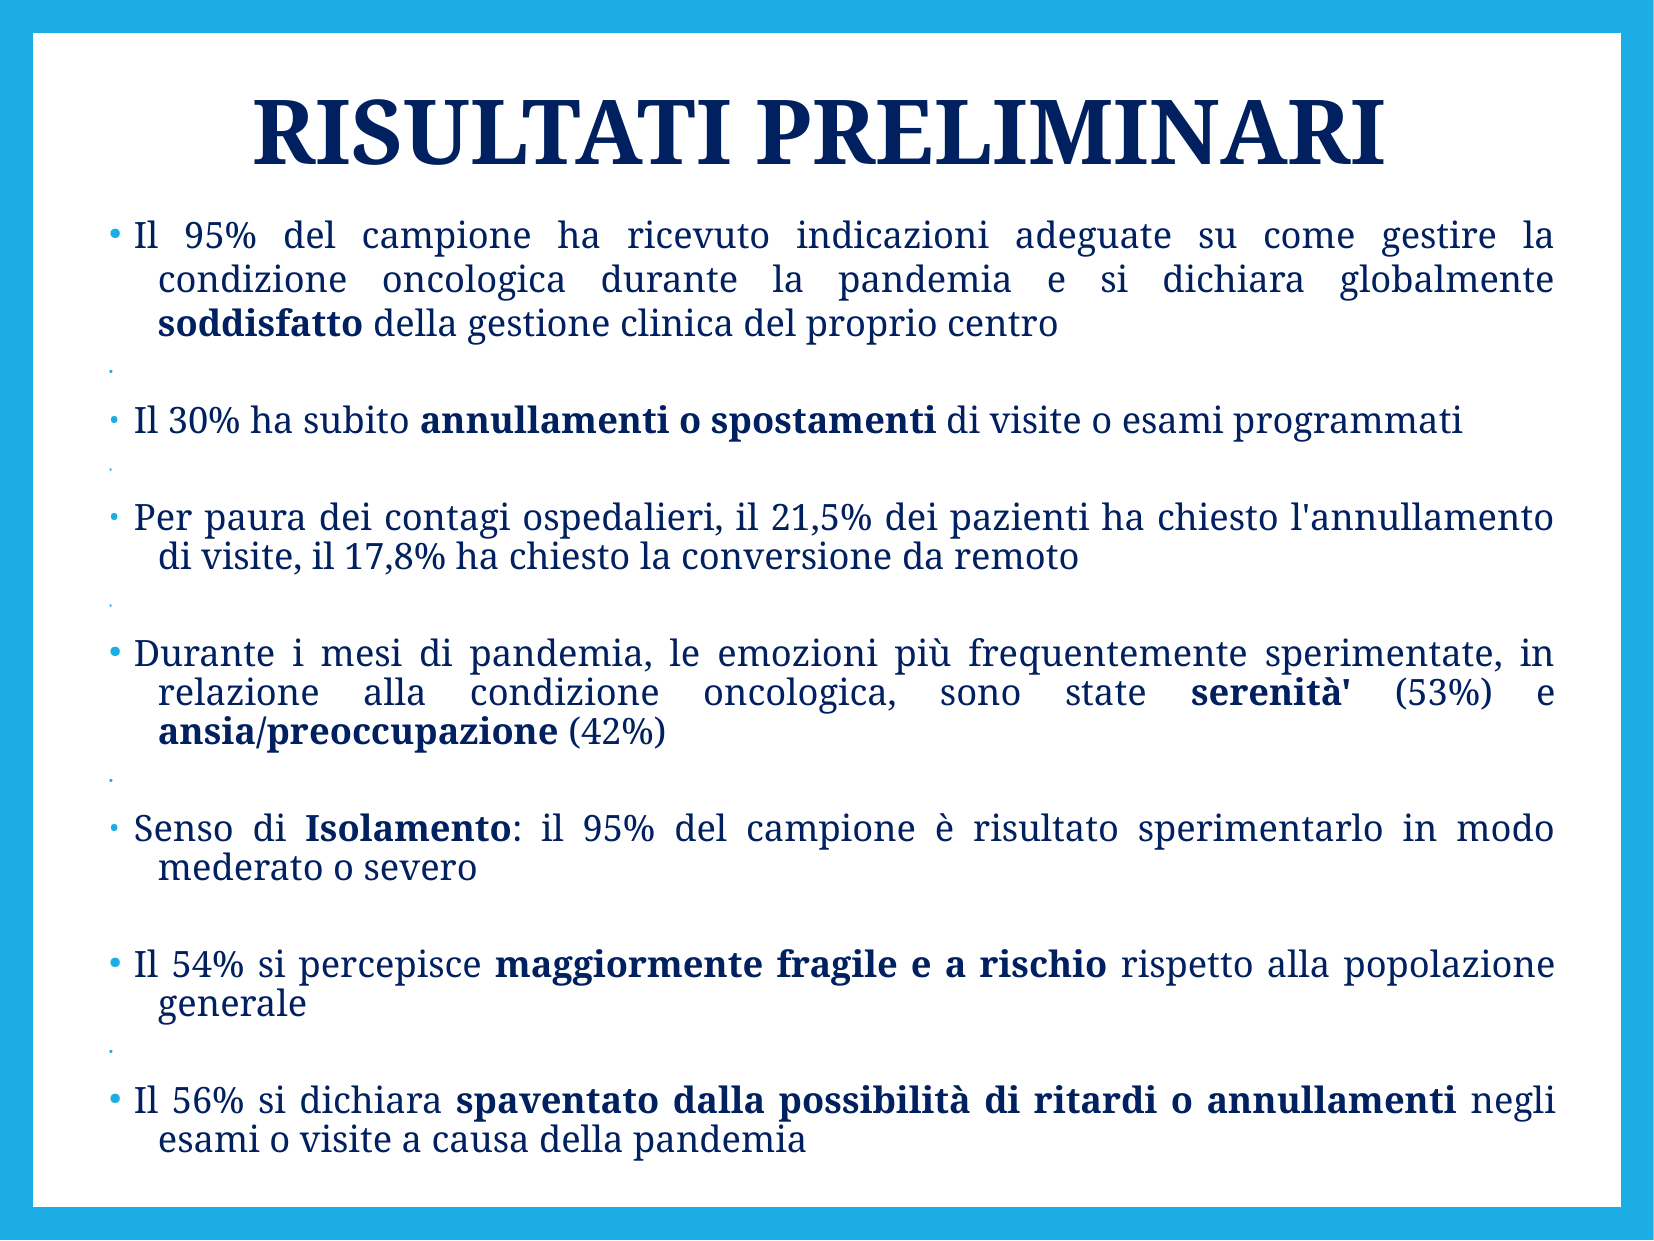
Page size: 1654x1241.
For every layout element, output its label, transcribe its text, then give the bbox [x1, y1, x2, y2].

list Il 95% del campione ha ricevuto indicazioni adeguate su come gestire la condizione oncologica durante la pandemia e si dichiara globalmente soddisfatto della gestione clinica del proprio centro Il 30% ha subito annullamenti o spostamenti di visite o esami programmati Per paura dei contagi ospedalieri, il 21,5% dei pazienti ha chiesto l'annullamento di visite, il 17,8% ha chiesto la conversione da remoto Durante i mesi di pandemia, le emozioni più frequentemente sperimentate, in relazione alla condizione oncologica, sono state serenità' (53%) e ansia/preoccupazione (42%) Senso di Isolamento: il 95% del campione è risultato sperimentarlo in modo mederato o severo Il 54% si percepisce maggiormente fragile e a rischio rispetto alla popolazione generale Il 56% si dichiara spaventato dalla possibilità di ritardi o annullamenti negli esami o visite a causa della pandemia [82, 205, 1571, 1174]
title RISULTATI PRELIMINARI [237, 49, 1571, 222]
